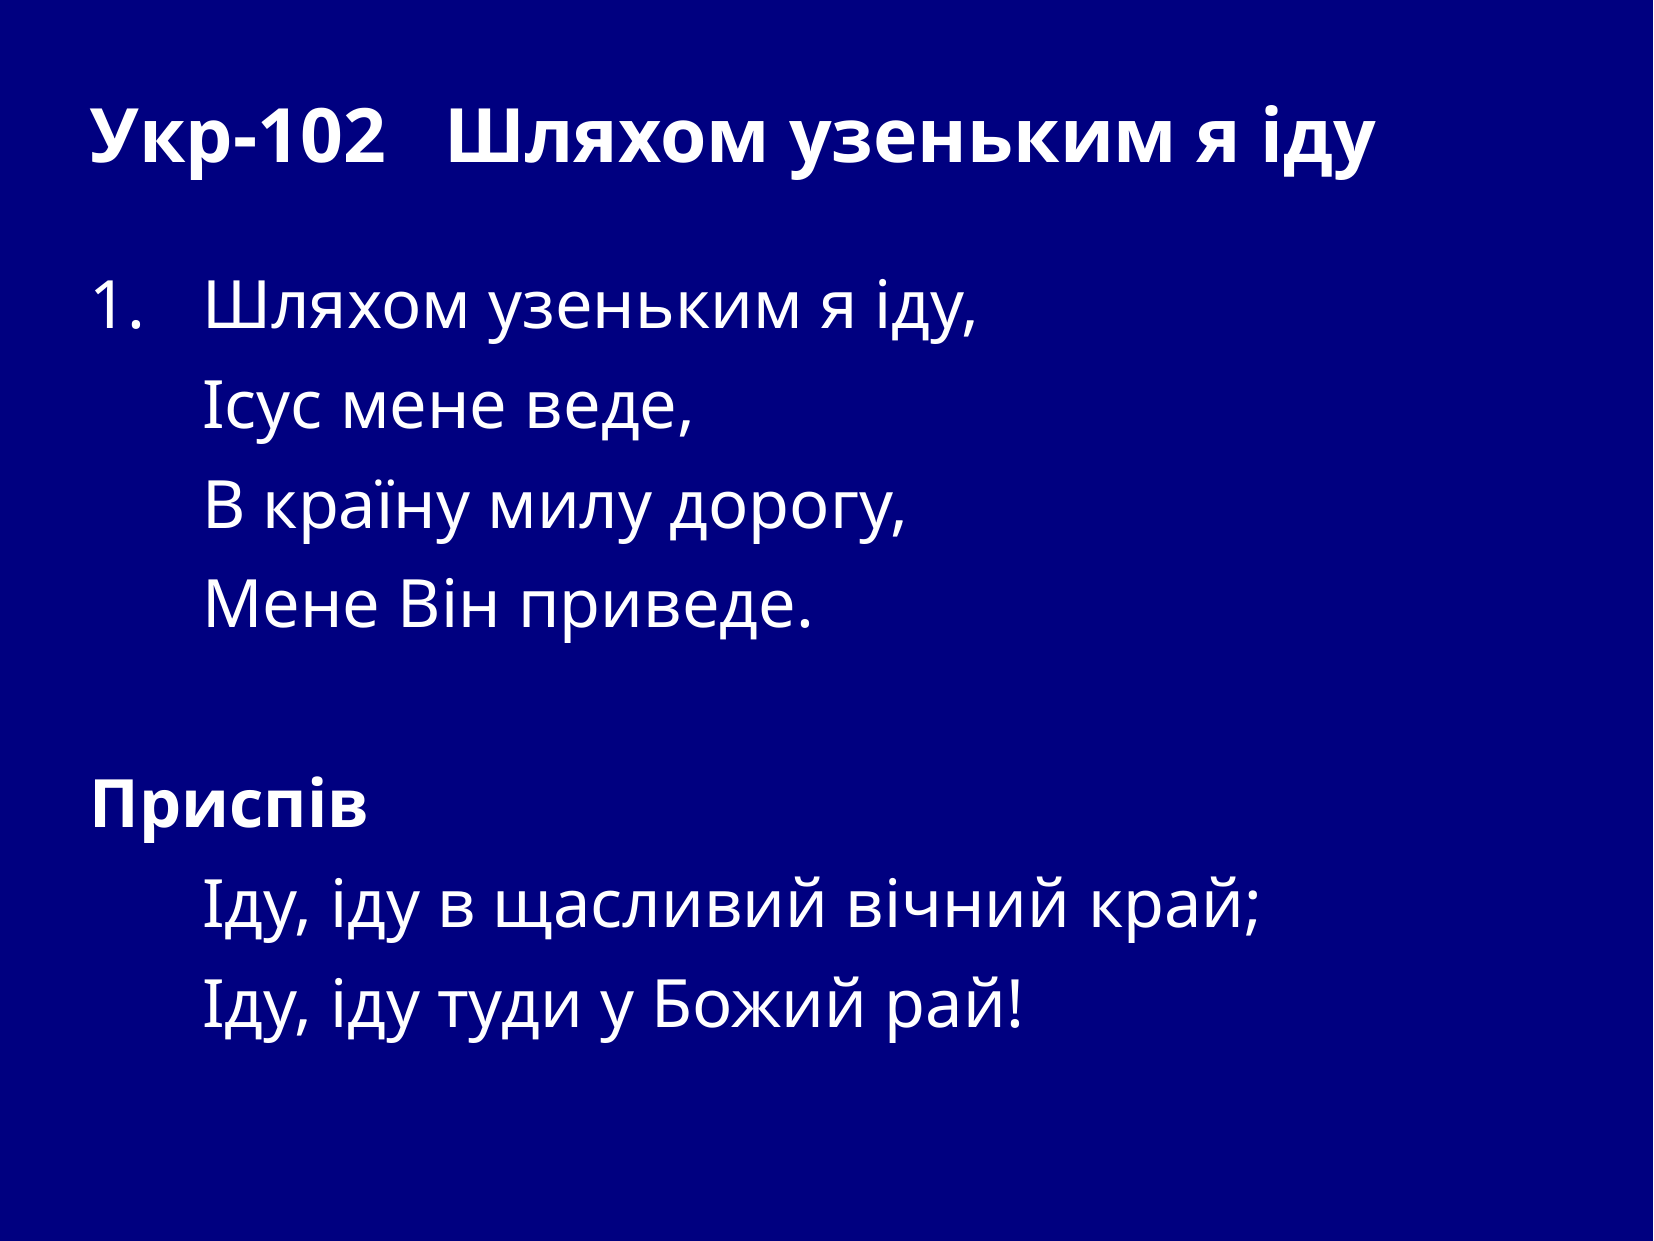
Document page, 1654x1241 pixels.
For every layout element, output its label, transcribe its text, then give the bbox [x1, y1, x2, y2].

text_box Укр-102 Шляхом узеньким я іду [75, 75, 1576, 188]
text_box 1. Шляхом узеньким я іду, Ісус мене веде, В країну милу дорогу, Мене Він приведе. Приспів Іду, іду в щасливий вічний край; Іду, іду туди у Божий рай! [75, 188, 1576, 1163]
